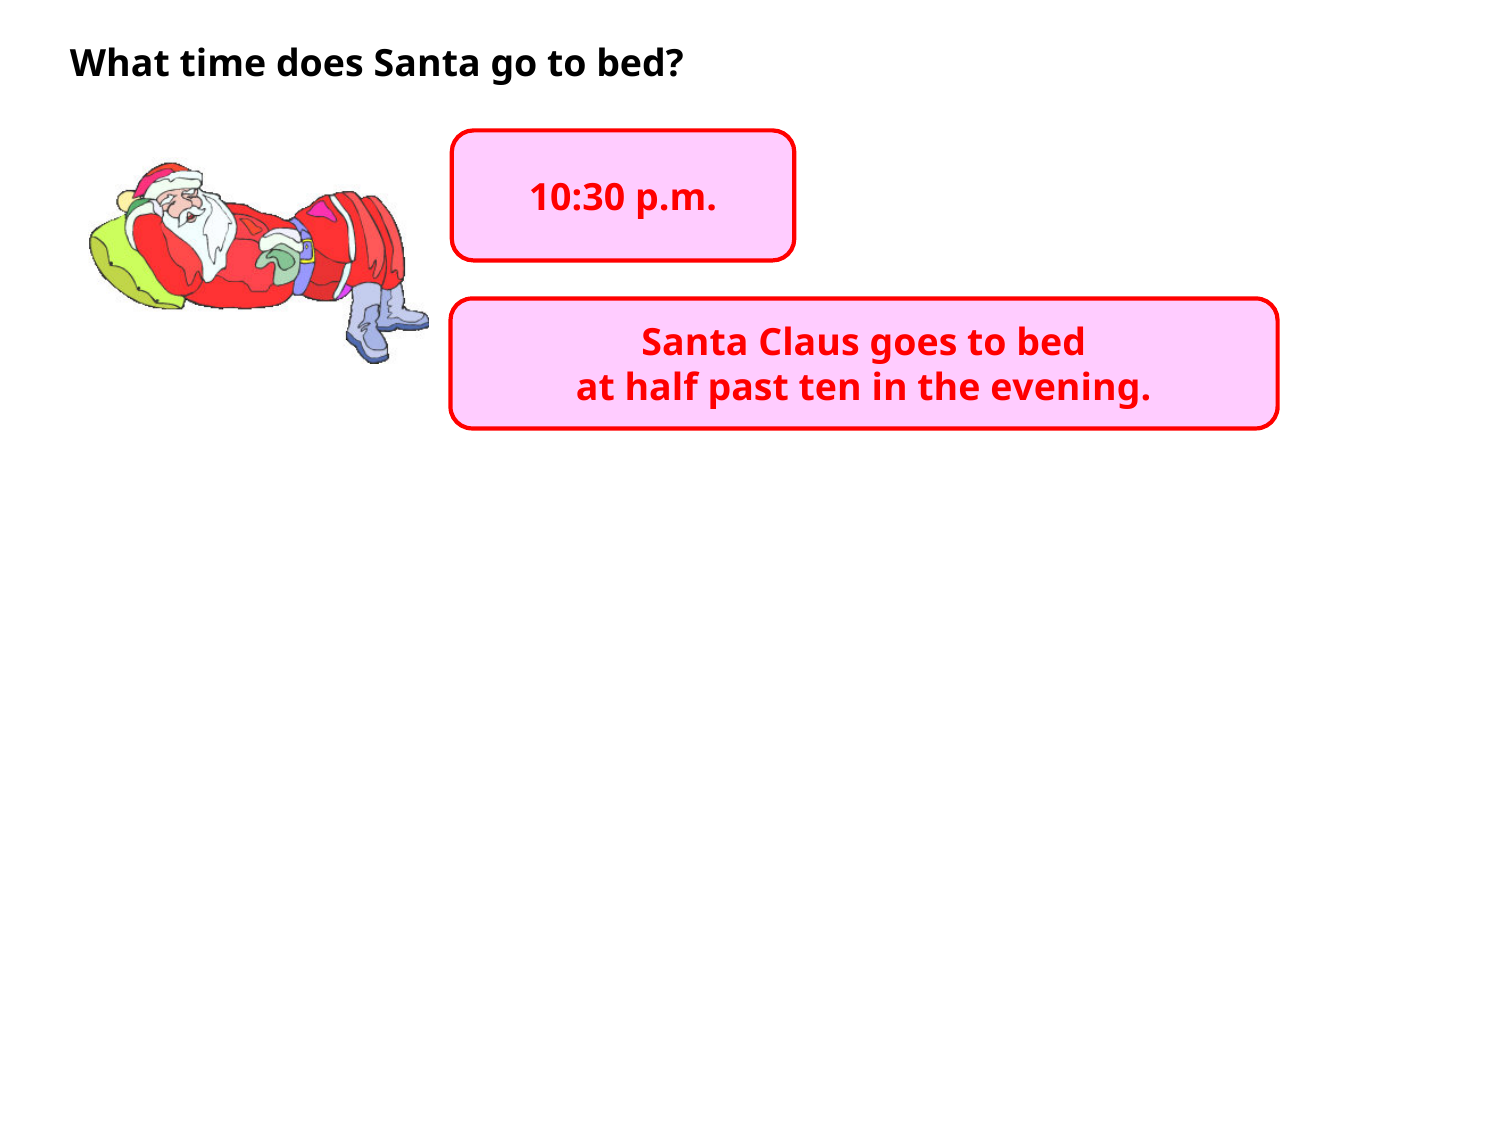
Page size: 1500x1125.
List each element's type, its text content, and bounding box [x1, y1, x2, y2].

picture [88, 157, 429, 364]
text_box 10:30 p.m. [451, 130, 795, 261]
text_box Santa Claus goes to bed at half past ten in the evening. [450, 298, 1278, 429]
text_box What time does Santa go to bed? [55, 30, 1213, 92]
